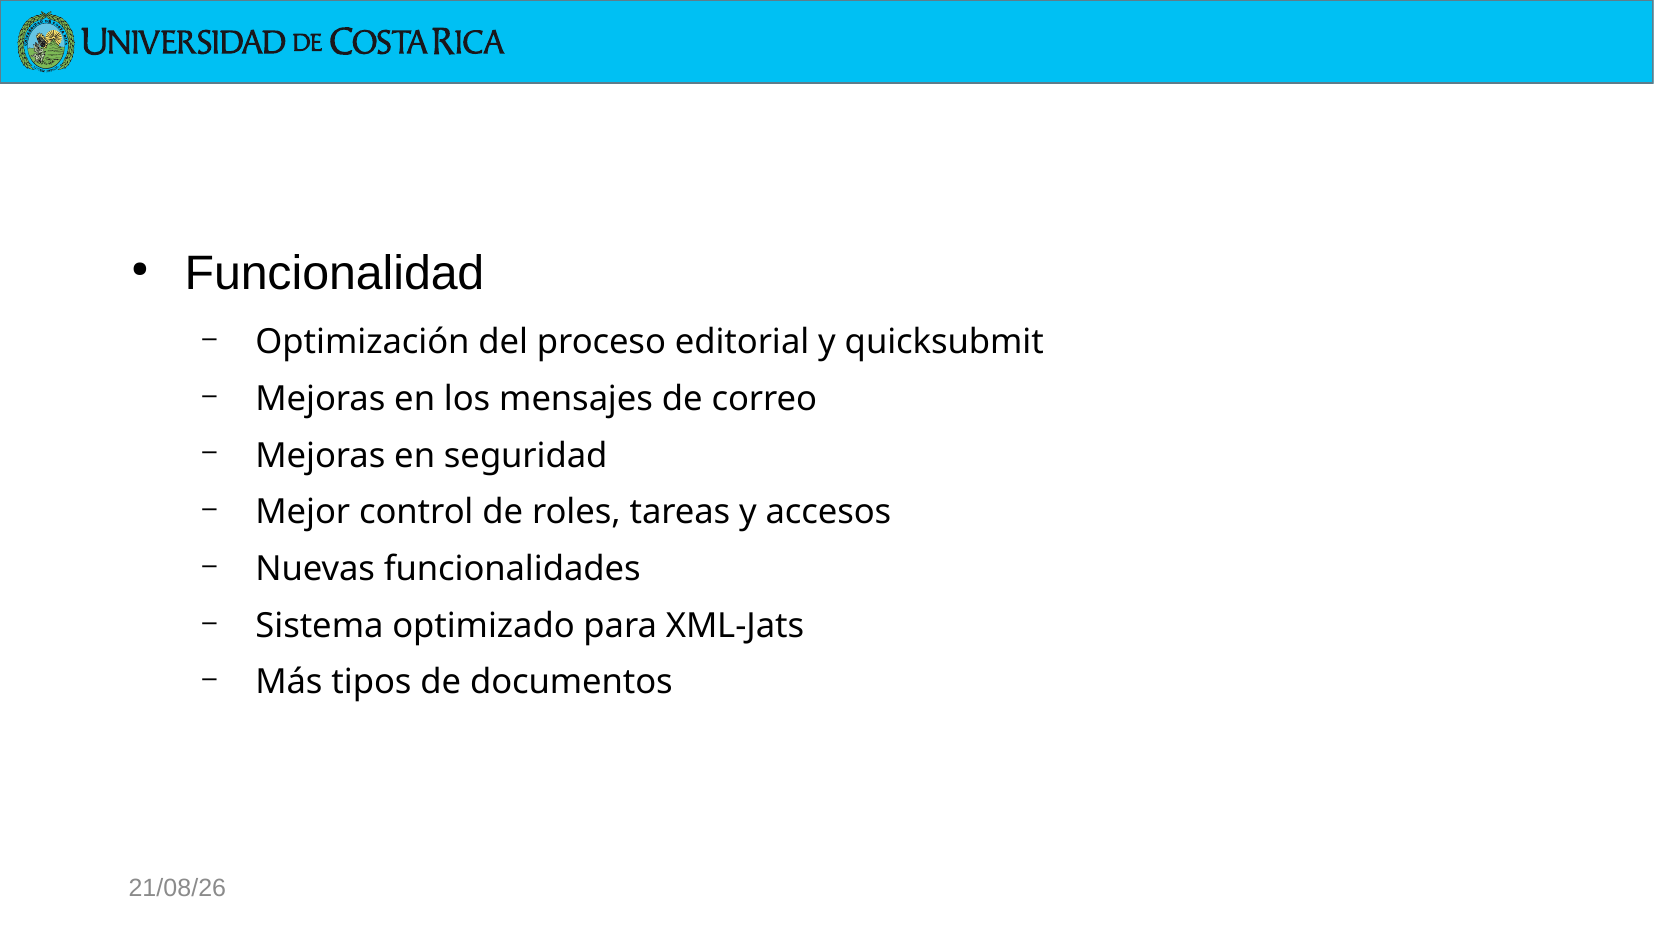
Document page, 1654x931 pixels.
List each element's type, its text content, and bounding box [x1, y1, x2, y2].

list Funcionalidad Optimización del proceso editorial y quicksubmit Mejoras en los mensajes de correo Mejoras en seguridad Mejor control de roles, tareas y accesos Nuevas funcionalidades Sistema optimizado para XML-Jats Más tipos de documentos [113, 247, 1540, 838]
